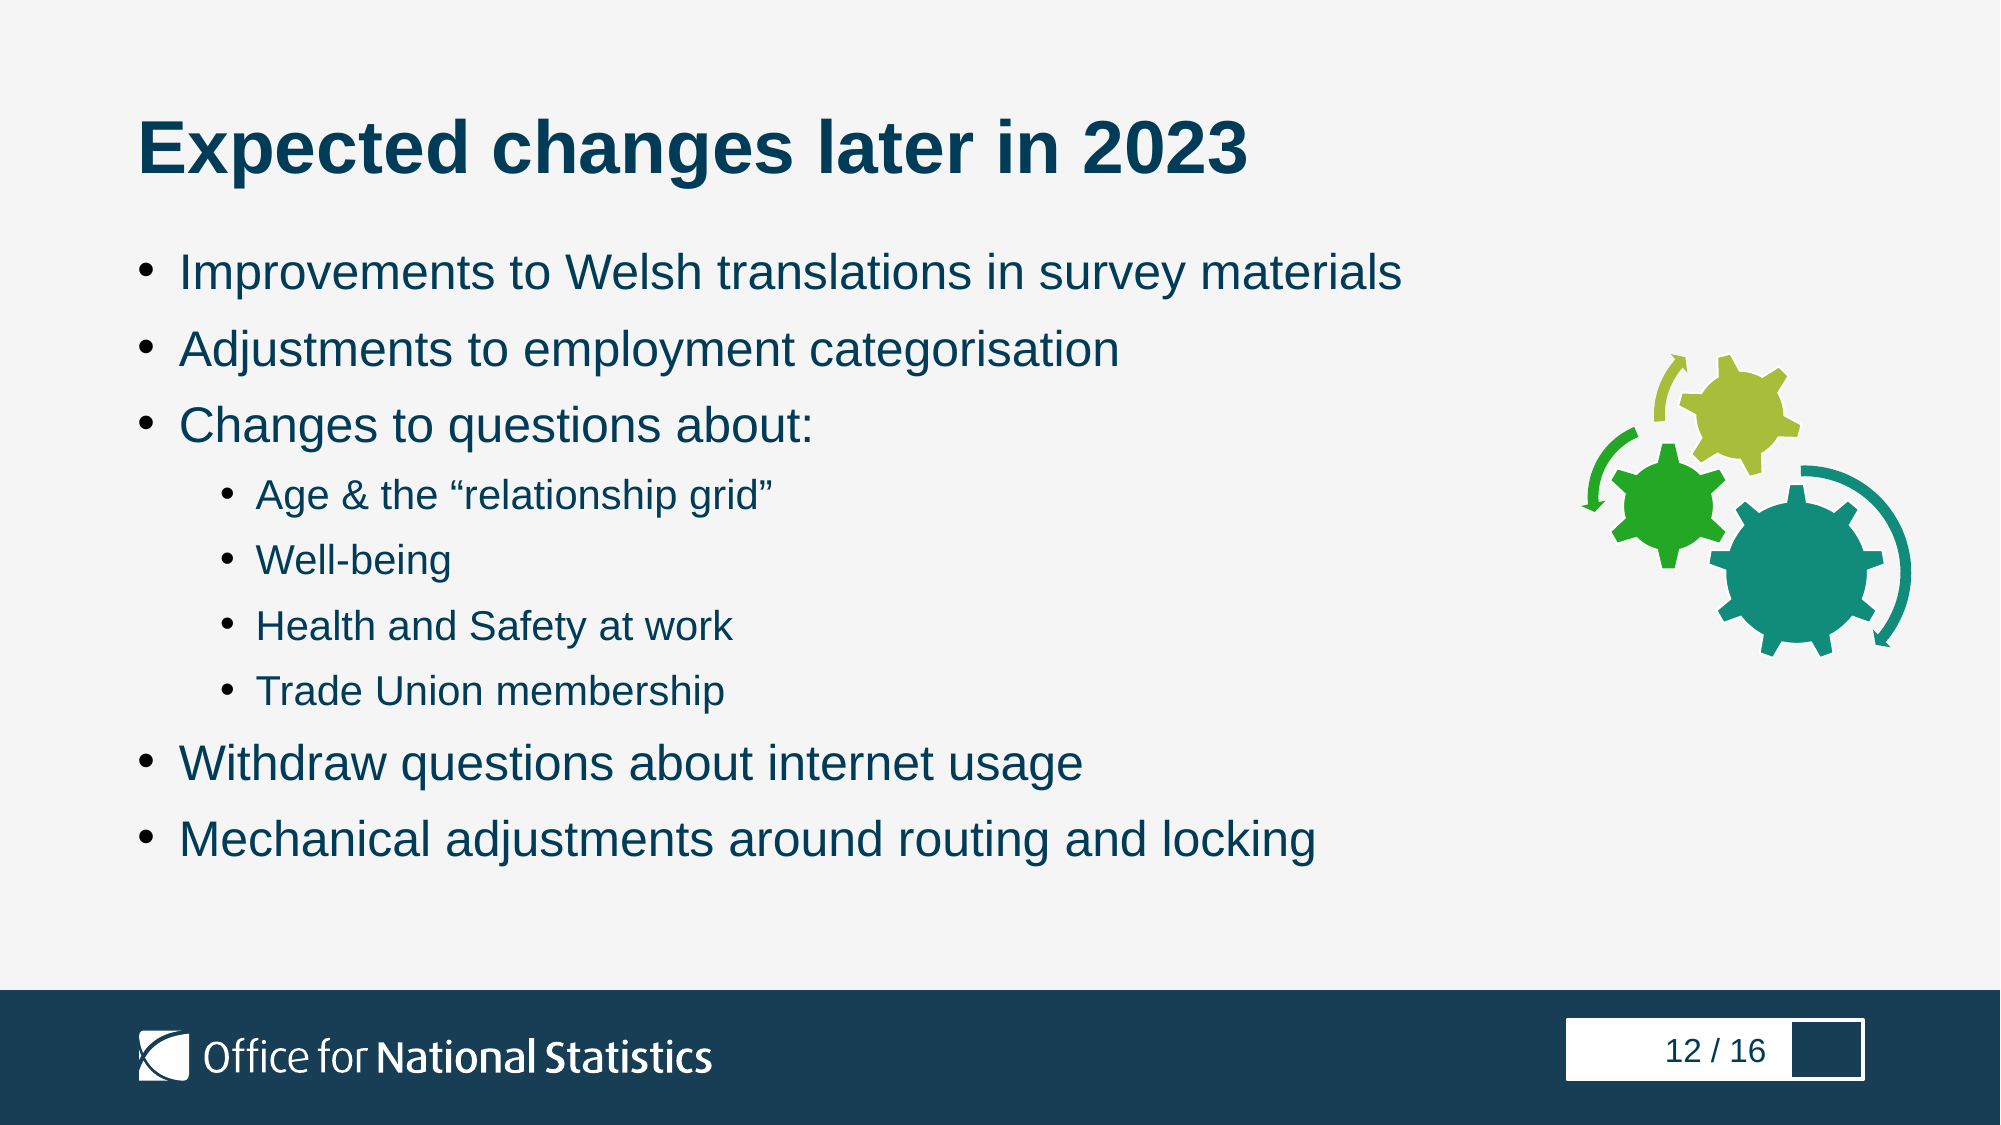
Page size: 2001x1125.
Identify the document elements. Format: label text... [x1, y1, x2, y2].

text_box [1800, 465, 1912, 648]
title Expected changes later in 2023 [137, 105, 1863, 192]
text_box 12 / 16 [1568, 1020, 1863, 1079]
list Improvements to Welsh translations in survey materials Adjustments to employment categorisation Changes to questions about: Age & the “relationship grid” Well-being Health and Safety at work Trade Union membership Withdraw questions about internet usage Mechanical adjustments around routing and locking [137, 233, 1621, 868]
text_box [1610, 442, 1727, 570]
text_box [1678, 353, 1802, 477]
text_box [1581, 426, 1639, 513]
text_box [1654, 354, 1688, 422]
text_box [1708, 484, 1885, 659]
